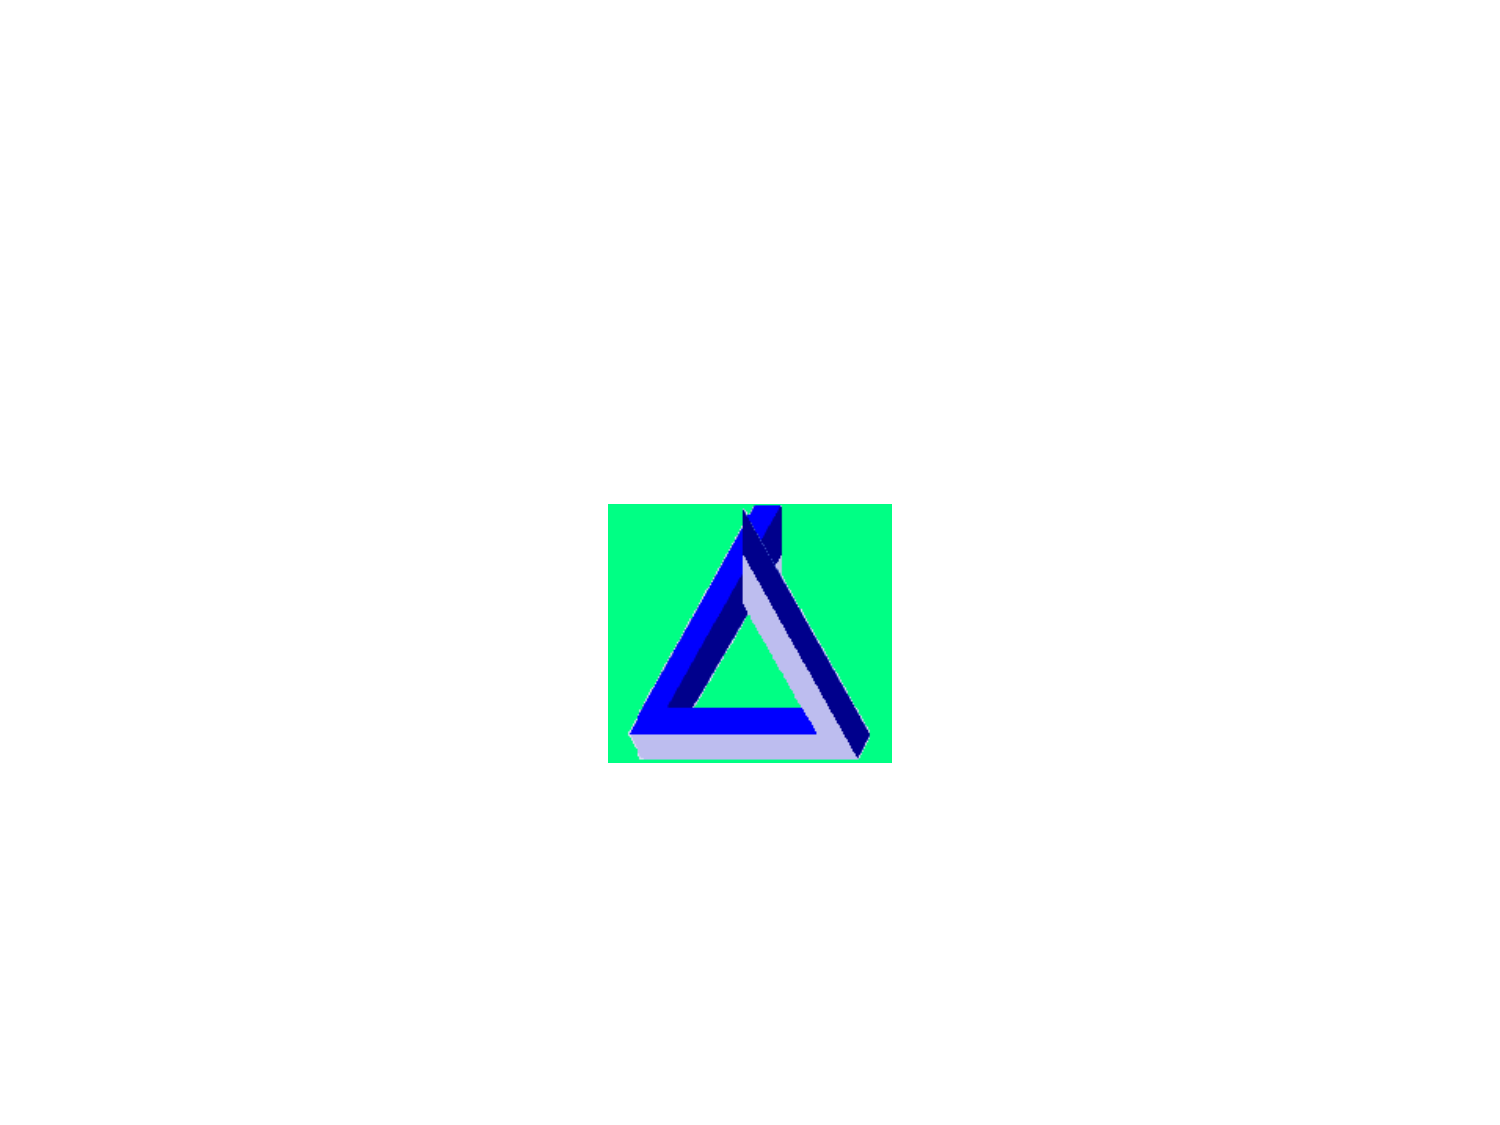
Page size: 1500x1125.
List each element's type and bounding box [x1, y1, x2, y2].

picture [608, 504, 892, 763]
